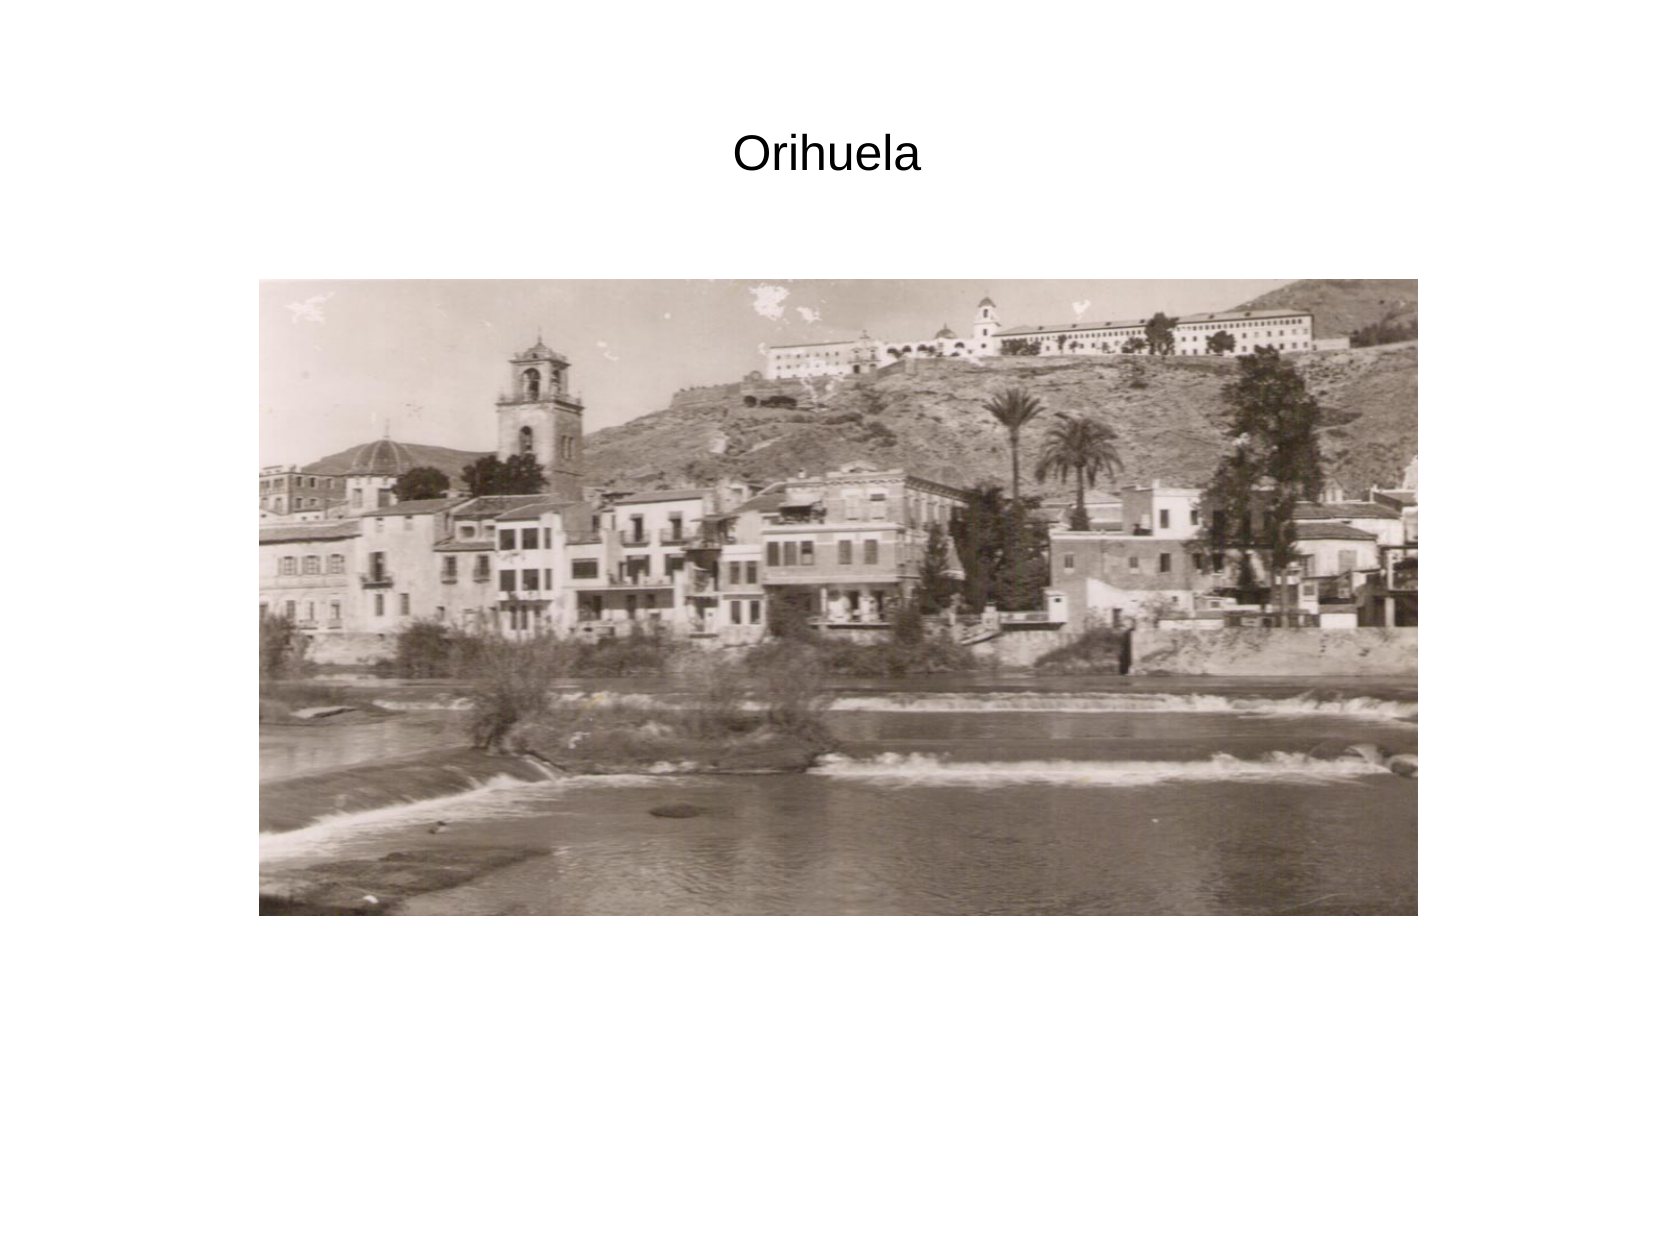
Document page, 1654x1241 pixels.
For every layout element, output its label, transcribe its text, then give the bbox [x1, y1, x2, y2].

title Orihuela [82, 49, 1571, 257]
picture [259, 279, 1418, 916]
